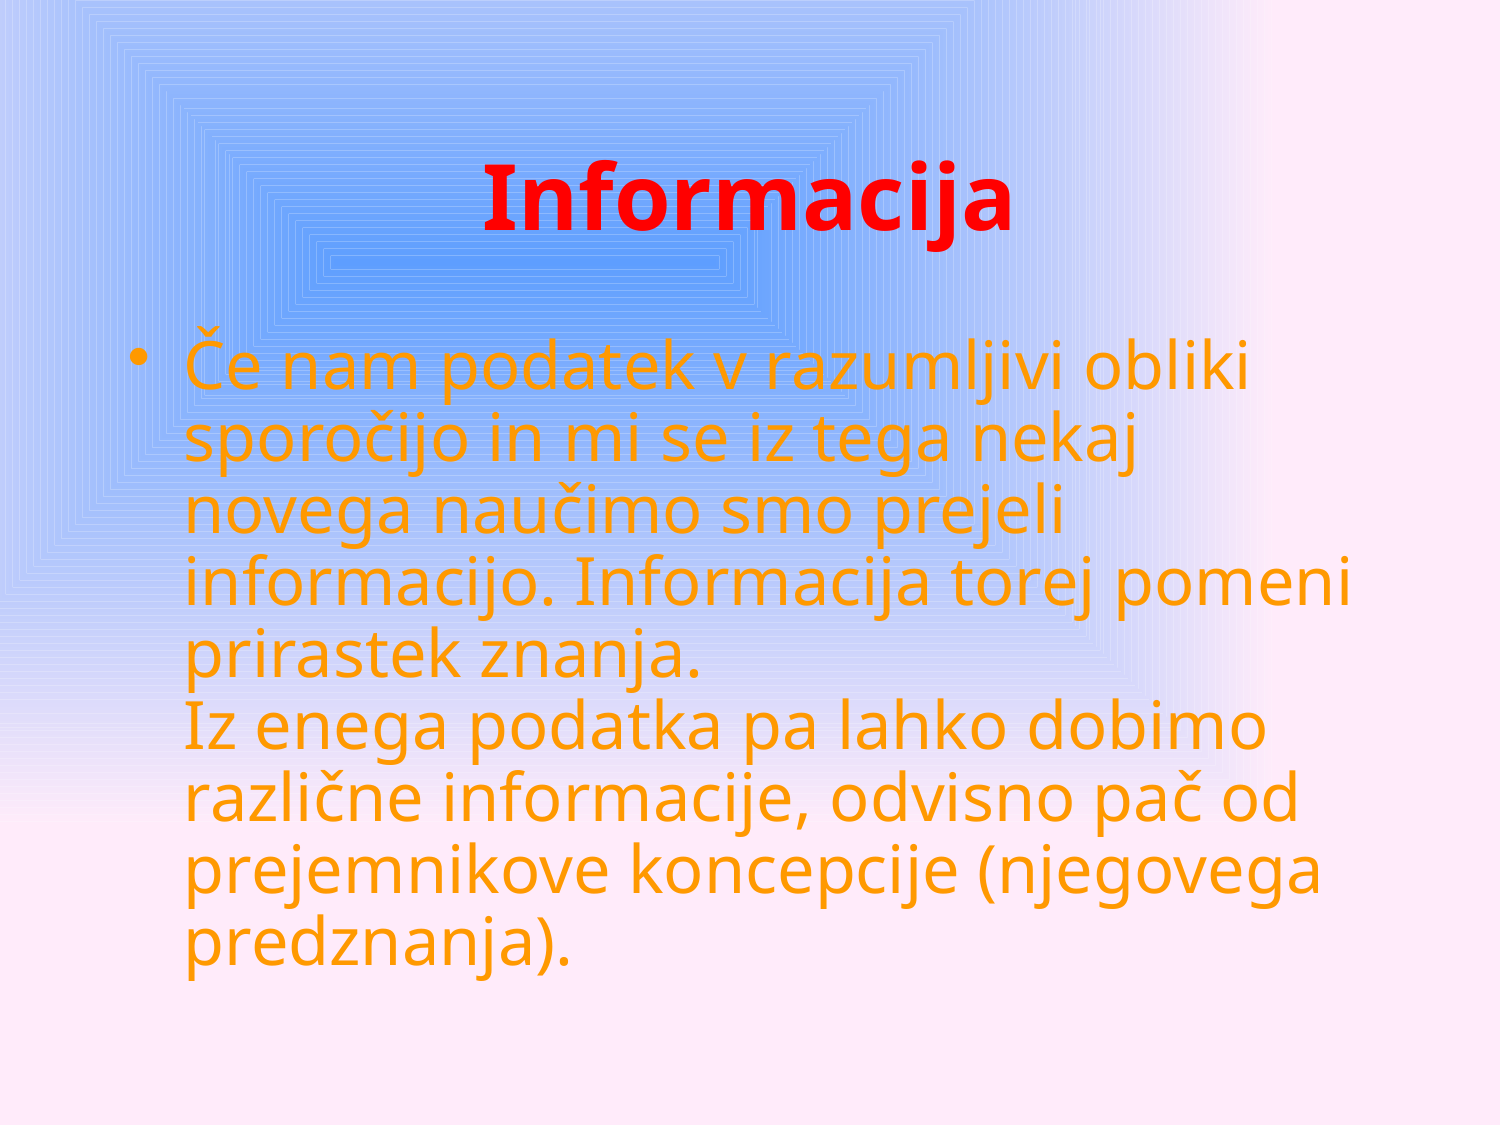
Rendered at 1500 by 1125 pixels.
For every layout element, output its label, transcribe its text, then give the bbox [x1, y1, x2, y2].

title Informacija [112, 99, 1388, 288]
list Če nam podatek v razumljivi obliki sporočijo in mi se iz tega nekaj novega naučimo smo prejeli informacijo. Informacija torej pomeni prirastek znanja. Iz enega podatka pa lahko dobimo različne informacije, odvisno pač od prejemnikove koncepcije (njegovega predznanja). [112, 324, 1388, 1000]
